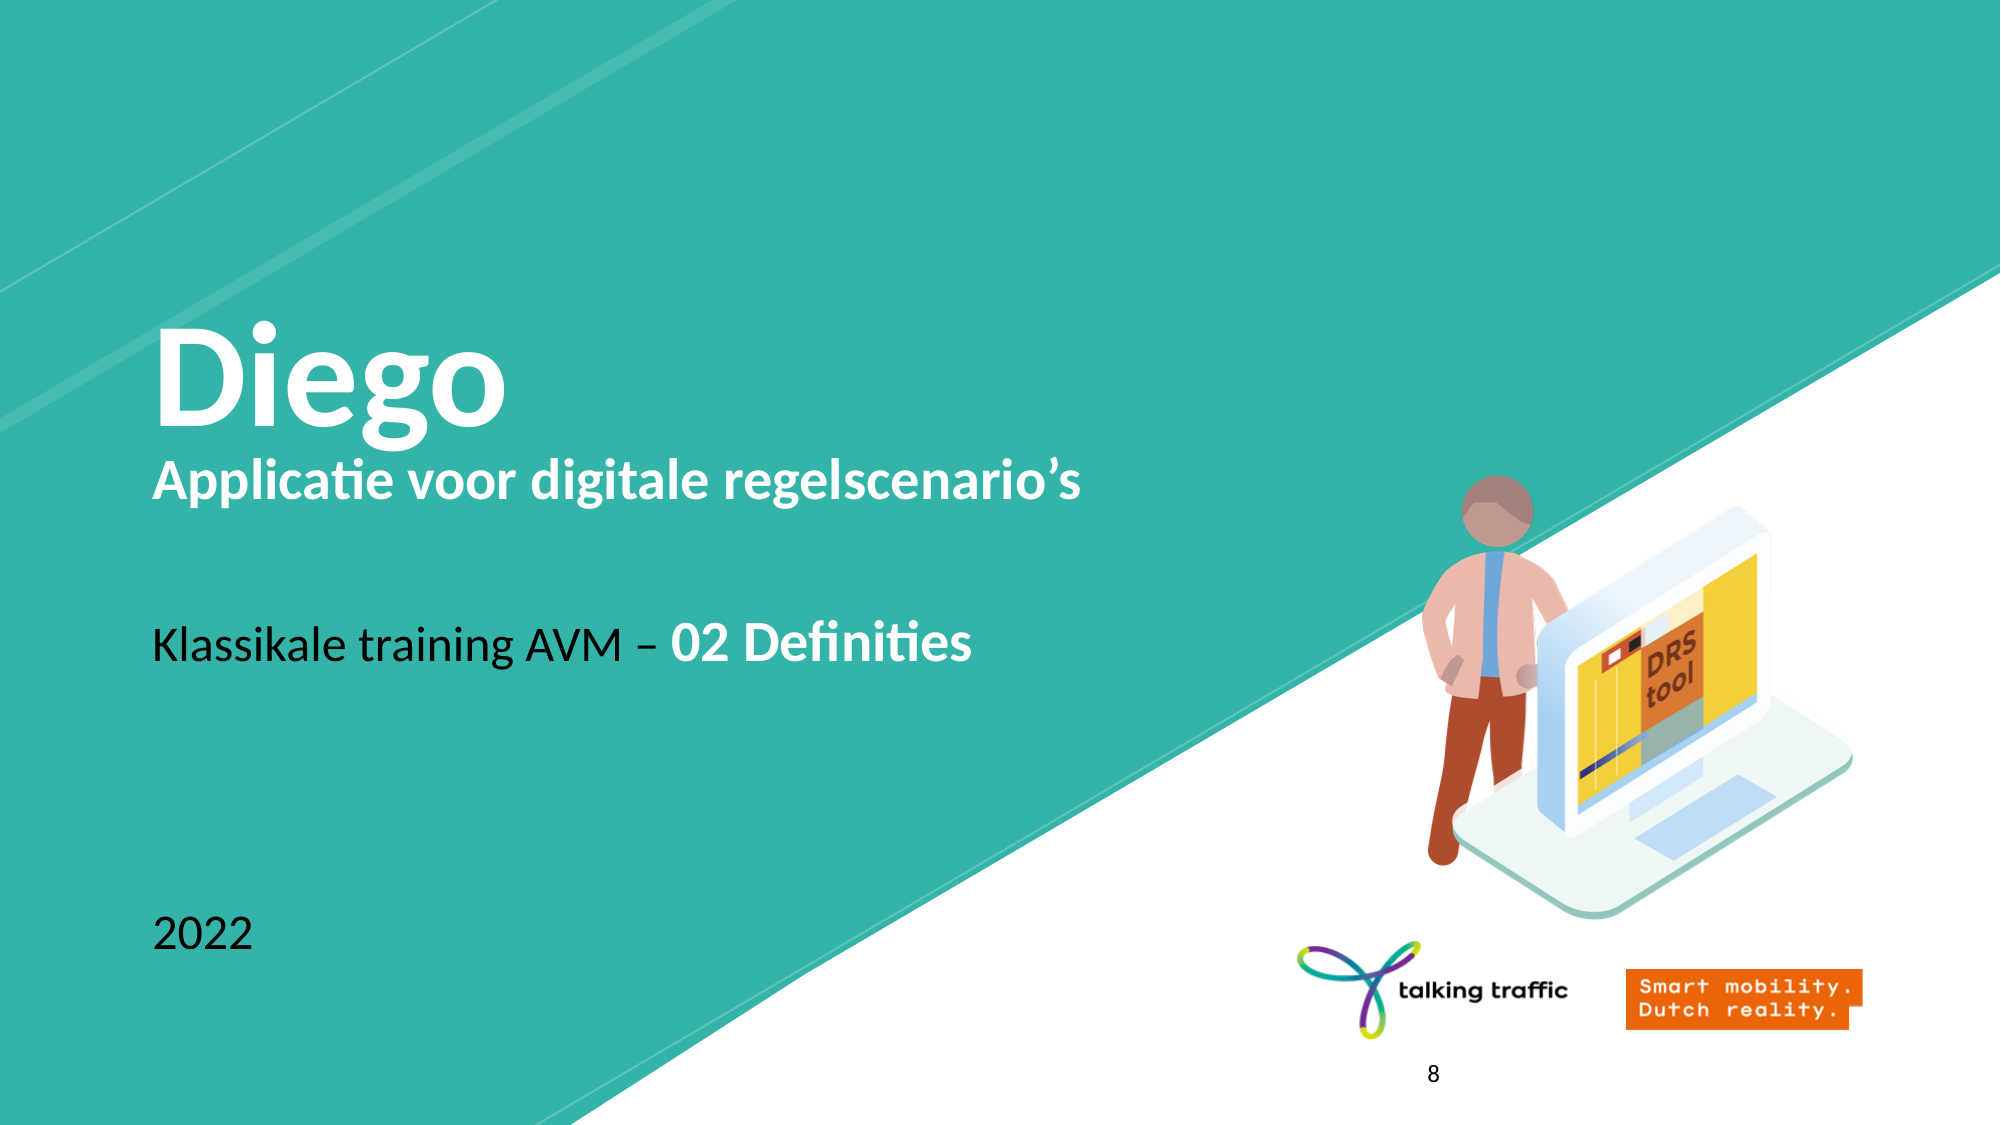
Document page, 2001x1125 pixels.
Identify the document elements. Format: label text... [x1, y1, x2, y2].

title Diego Applicatie voor digitale regelscenario’s [137, 184, 1638, 518]
subtitle Klassikale training AVM – 02 Definities 2022 [137, 518, 1638, 791]
text_box 8 [1412, 1042, 1863, 1103]
